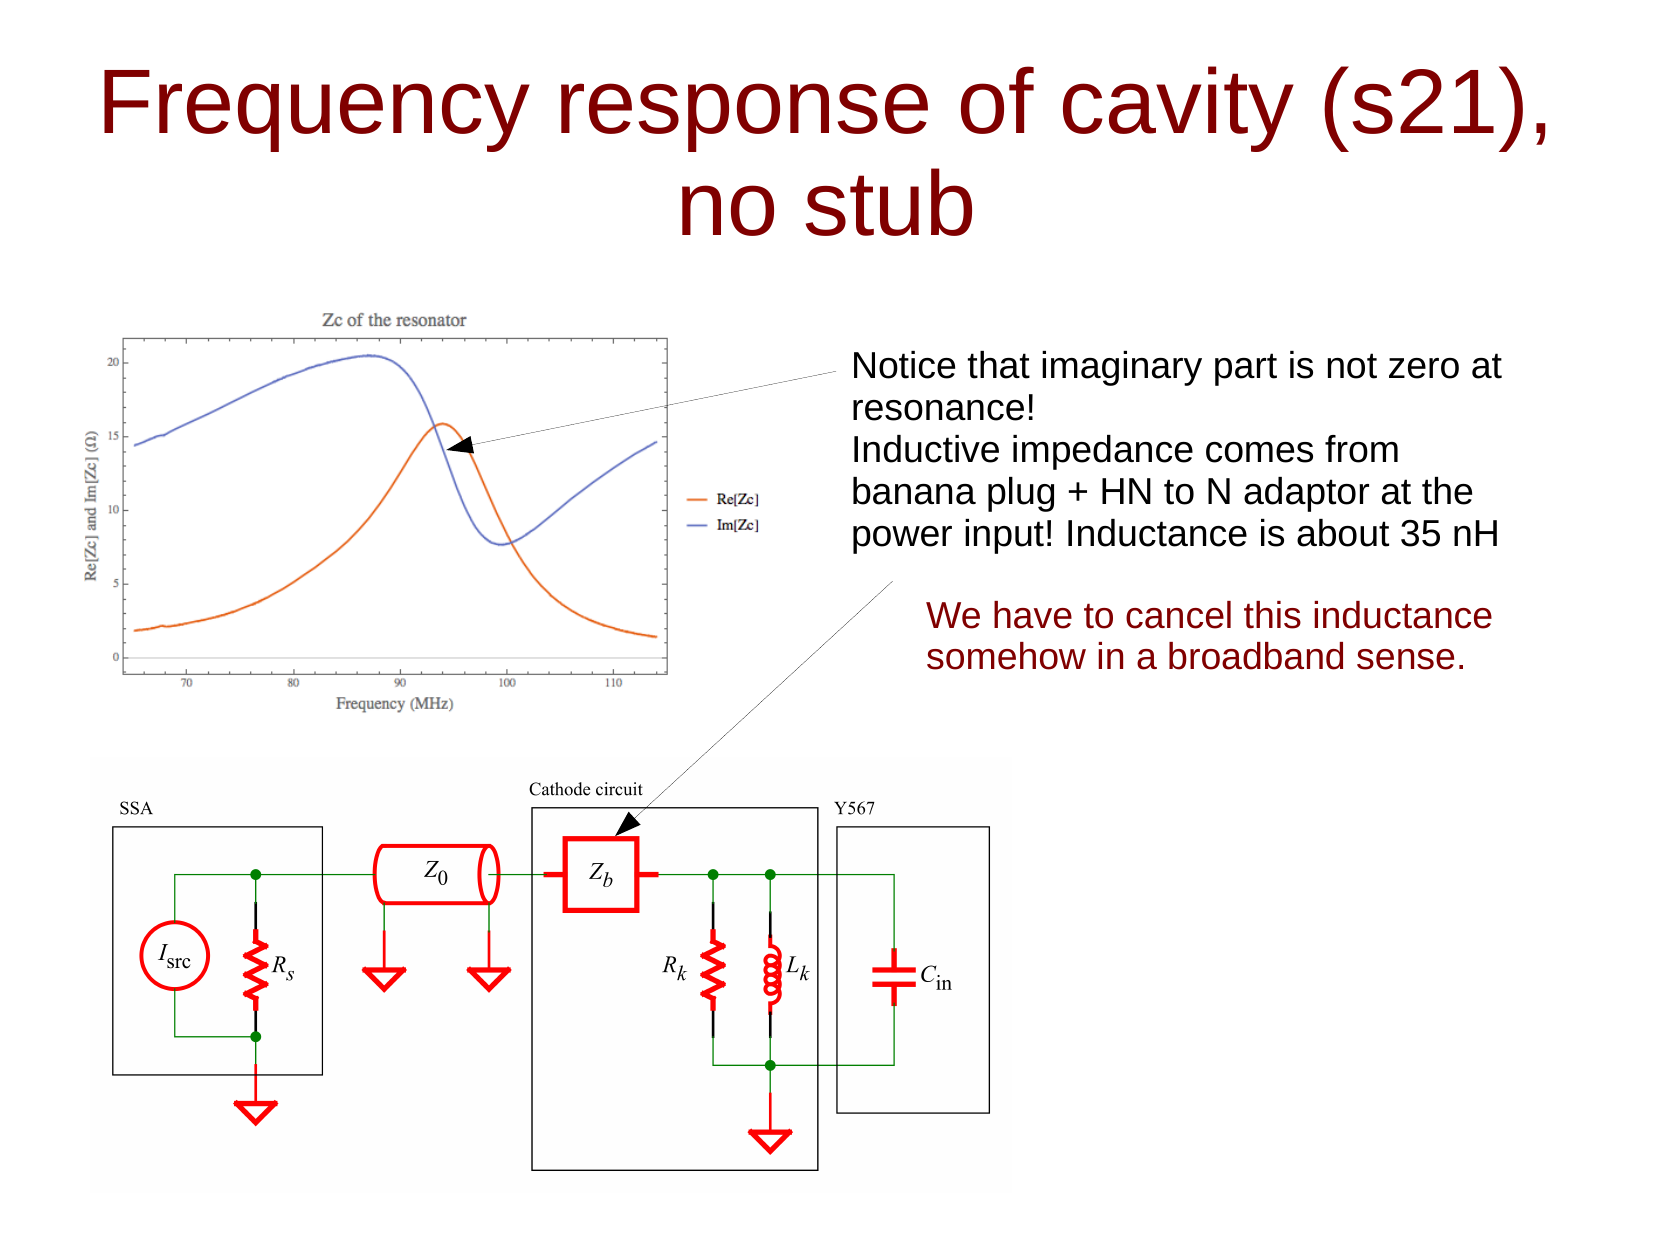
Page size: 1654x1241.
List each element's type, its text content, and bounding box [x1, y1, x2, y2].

text_box Notice that imaginary part is not zero at resonance! Inductive impedance comes from banana plug + HN to N adaptor at the power input! Inductance is about 35 nH [836, 337, 1538, 605]
text_box We have to cancel this inductance somehow in a broadband sense. [911, 586, 1523, 728]
picture [84, 311, 766, 716]
picture [748, 699, 766, 716]
picture [90, 757, 1012, 1193]
title Frequency response of cavity (s21), no stub [82, 49, 1571, 257]
